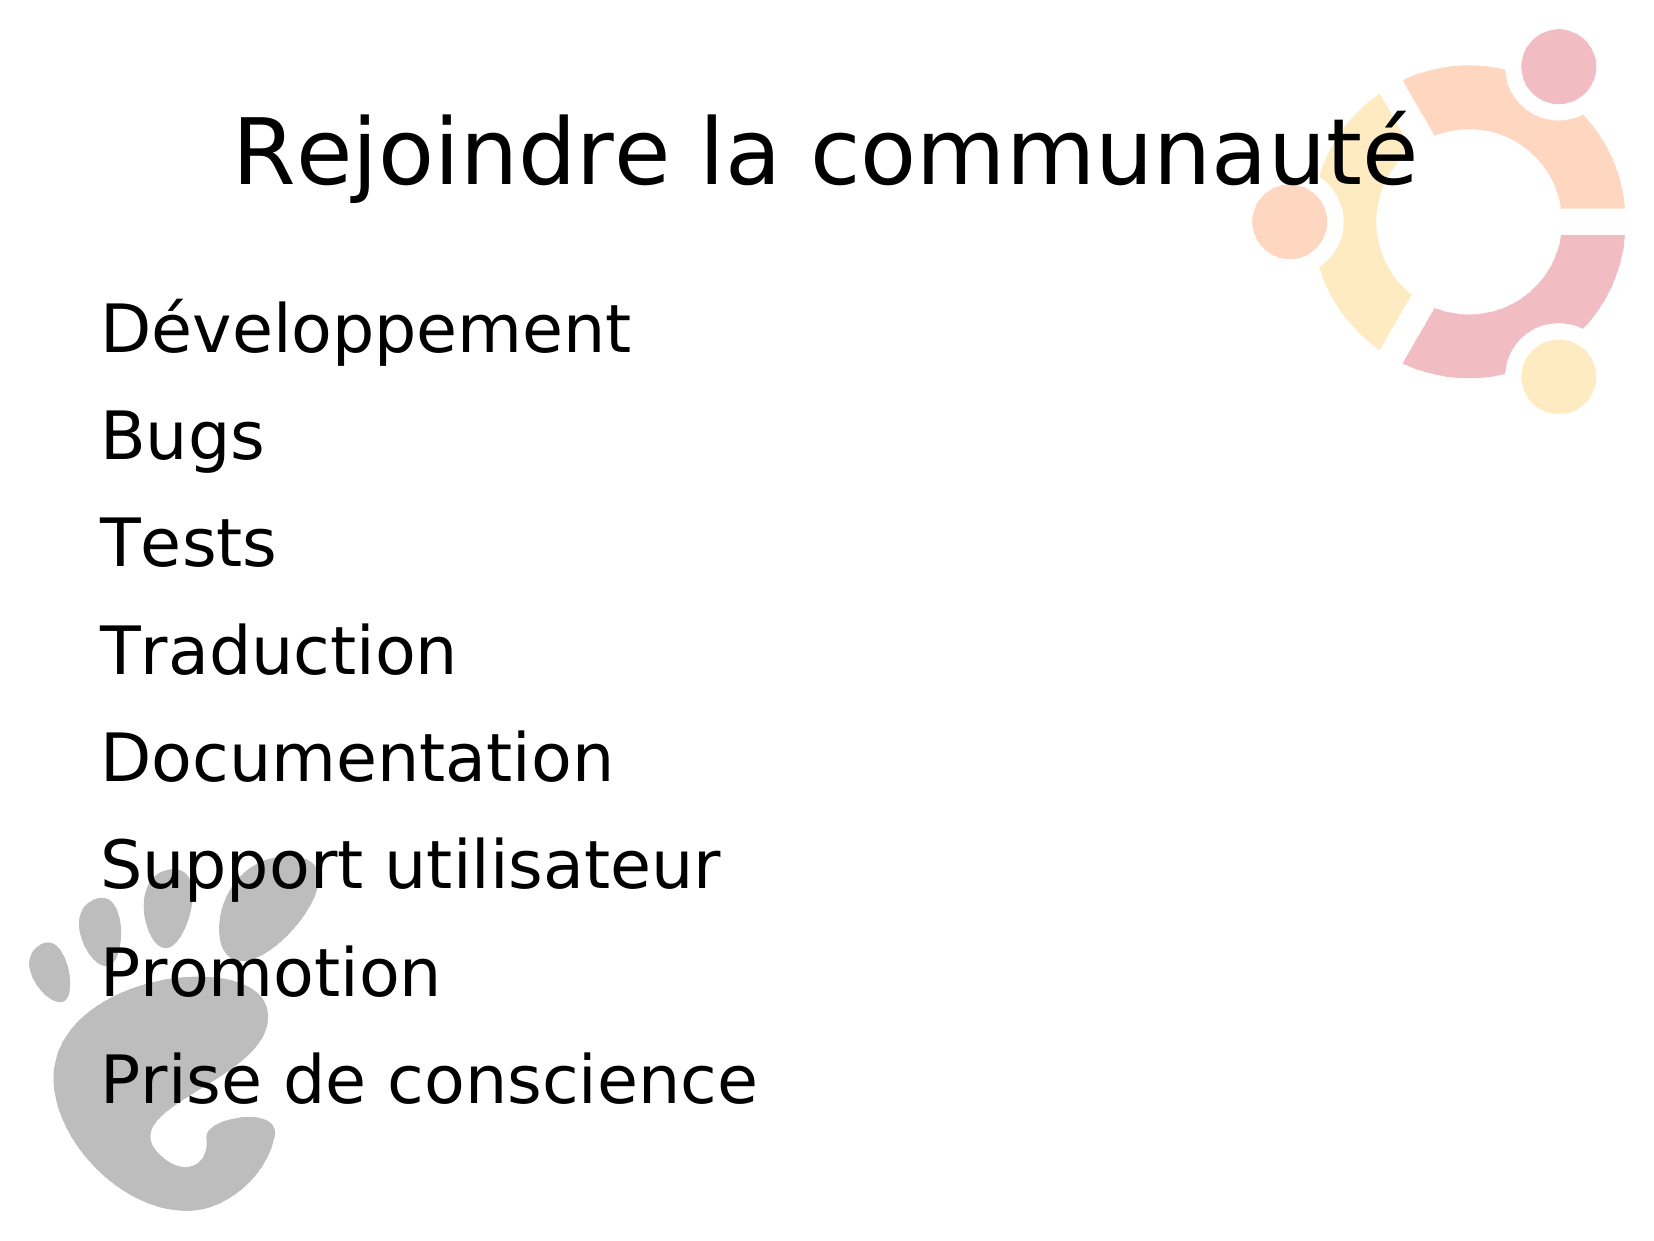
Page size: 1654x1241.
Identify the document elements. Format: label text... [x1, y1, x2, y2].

title Rejoindre la communauté [82, 49, 1571, 257]
list Développement Bugs Tests Traduction Documentation Support utilisateur Promotion Prise de conscience [82, 290, 1571, 1120]
